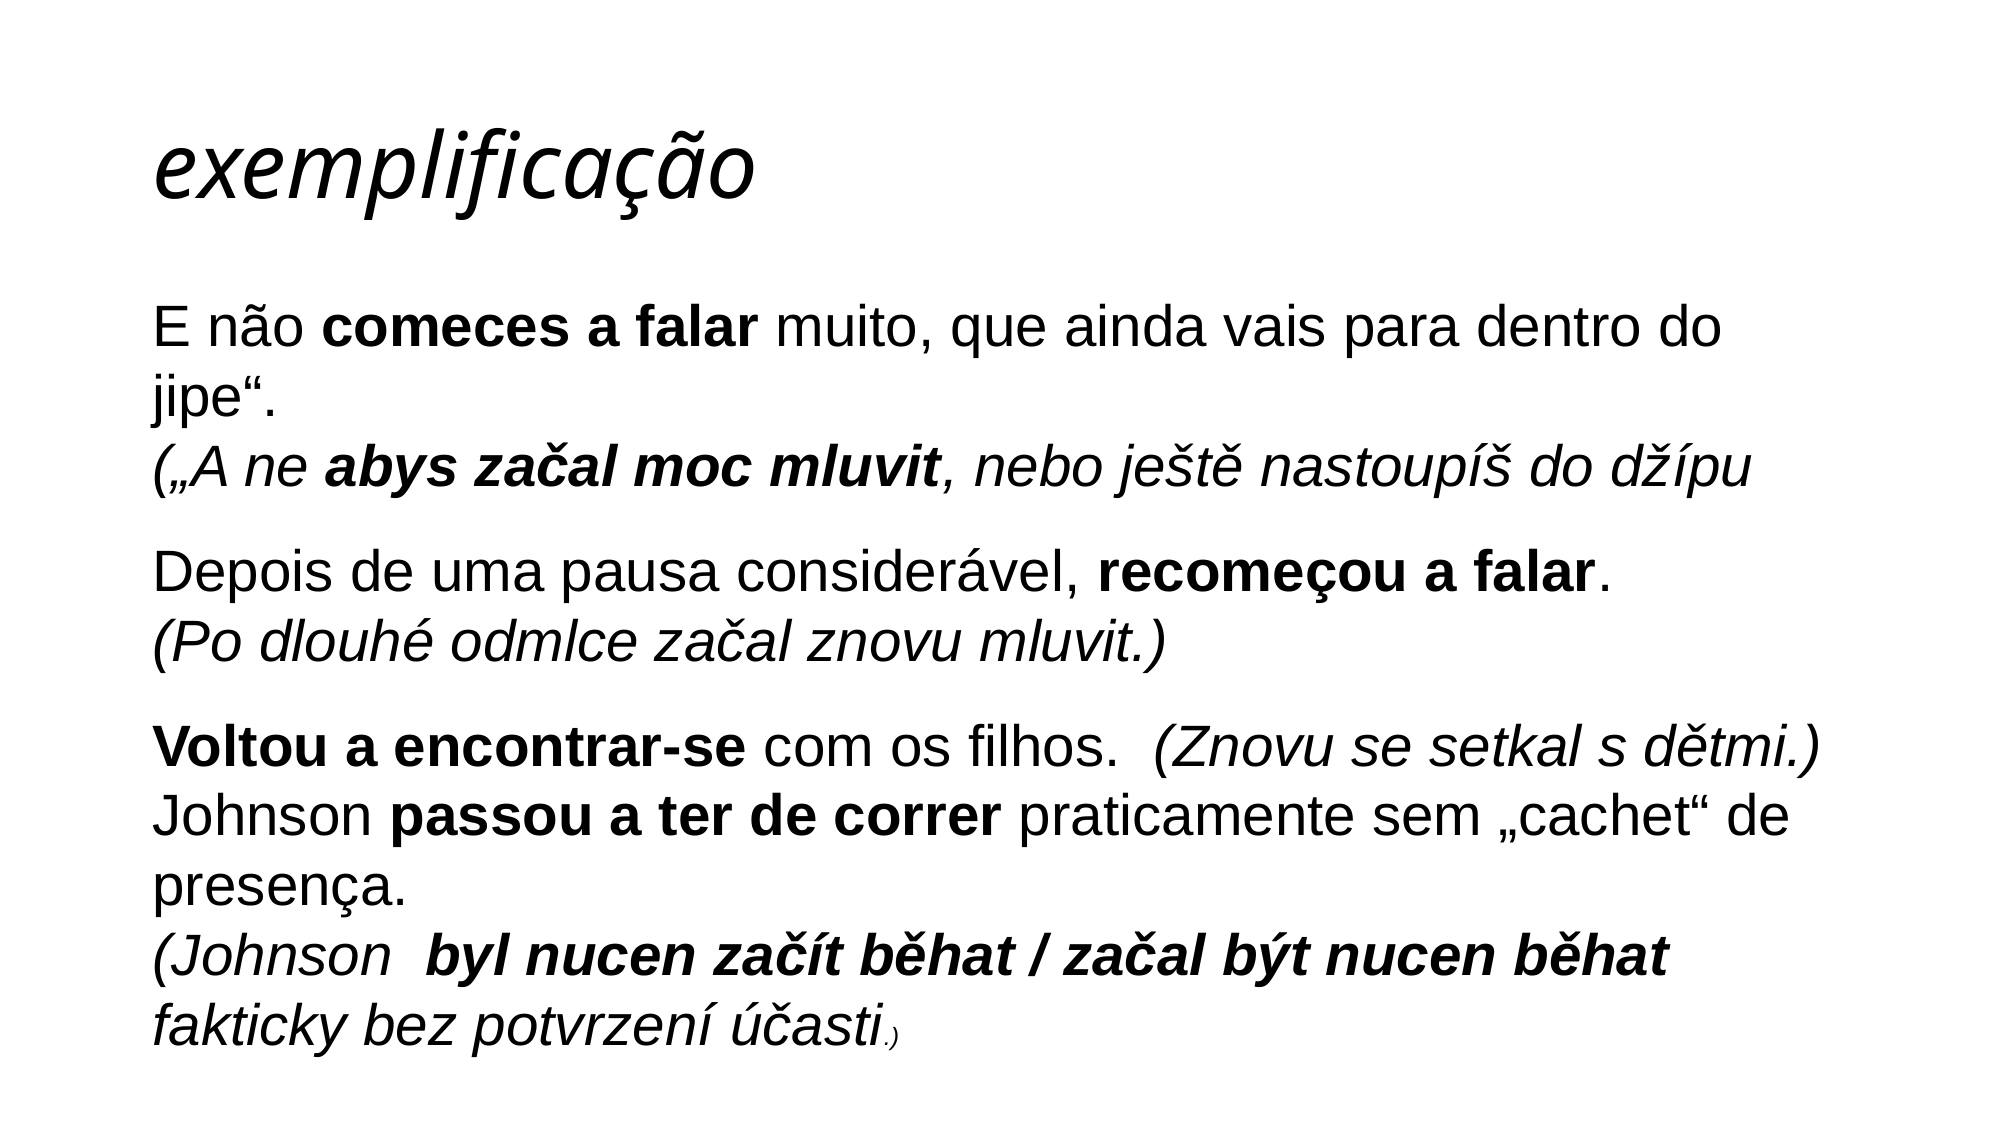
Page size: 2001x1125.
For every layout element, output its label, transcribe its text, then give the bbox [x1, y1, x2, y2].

list E não comeces a falar muito, que ainda vais para dentro do jipe“. („A ne abys začal moc mluvit, nebo ještě nastoupíš do džípu Depois de uma pausa considerável, recomeçou a falar. (Po dlouhé odmlce začal znovu mluvit.) Voltou a encontrar-se com os filhos. (Znovu se setkal s dětmi.) Johnson passou a ter de correr praticamente sem „cachet“ de presença. (Johnson byl nucen začít běhat / začal být nucen běhat fakticky bez potvrzení účasti.) [137, 276, 1877, 1070]
title exemplificação [137, 59, 1863, 276]
